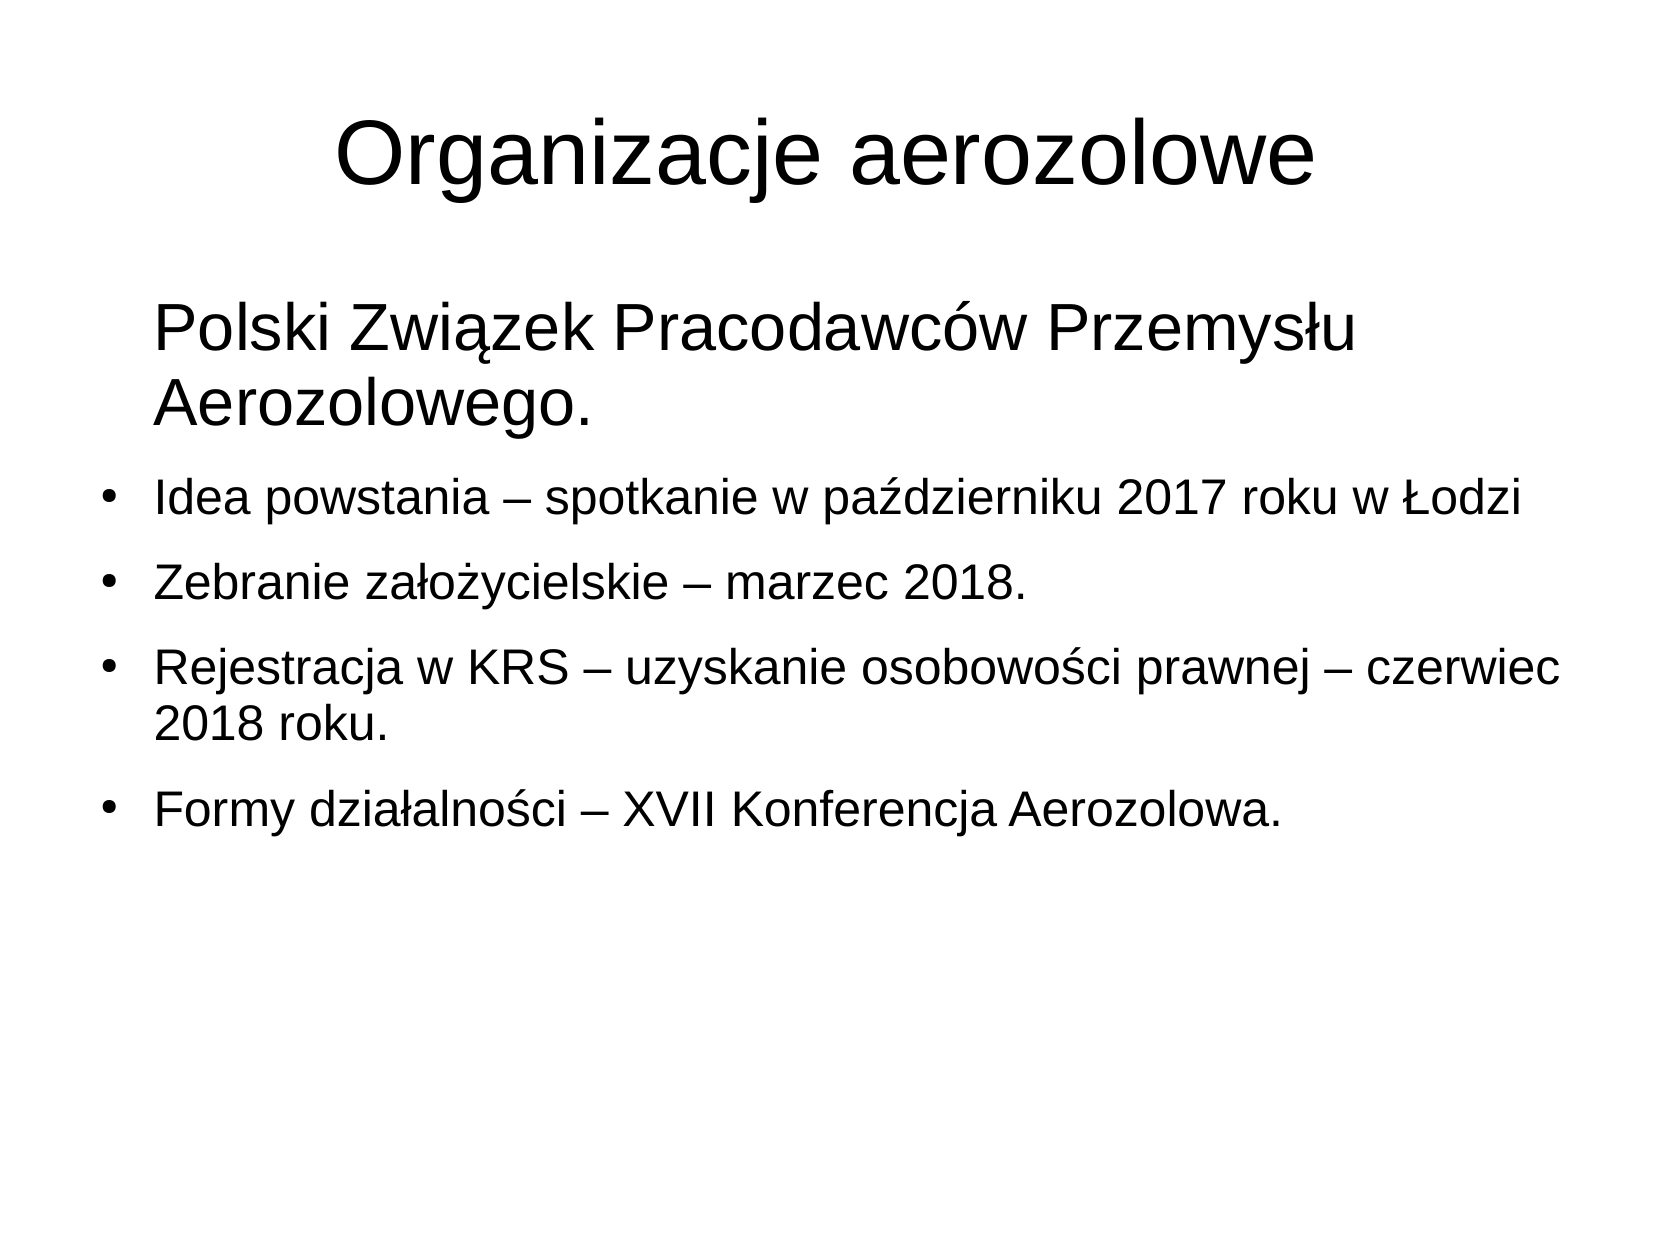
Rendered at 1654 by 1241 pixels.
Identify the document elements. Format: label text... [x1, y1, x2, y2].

title Organizacje aerozolowe [82, 49, 1571, 257]
list Polski Związek Pracodawców Przemysłu Aerozolowego. Idea powstania – spotkanie w październiku 2017 roku w Łodzi Zebranie założycielskie – marzec 2018. Rejestracja w KRS – uzyskanie osobowości prawnej – czerwiec 2018 roku. Formy działalności – XVII Konferencja Aerozolowa. [82, 290, 1571, 1046]
